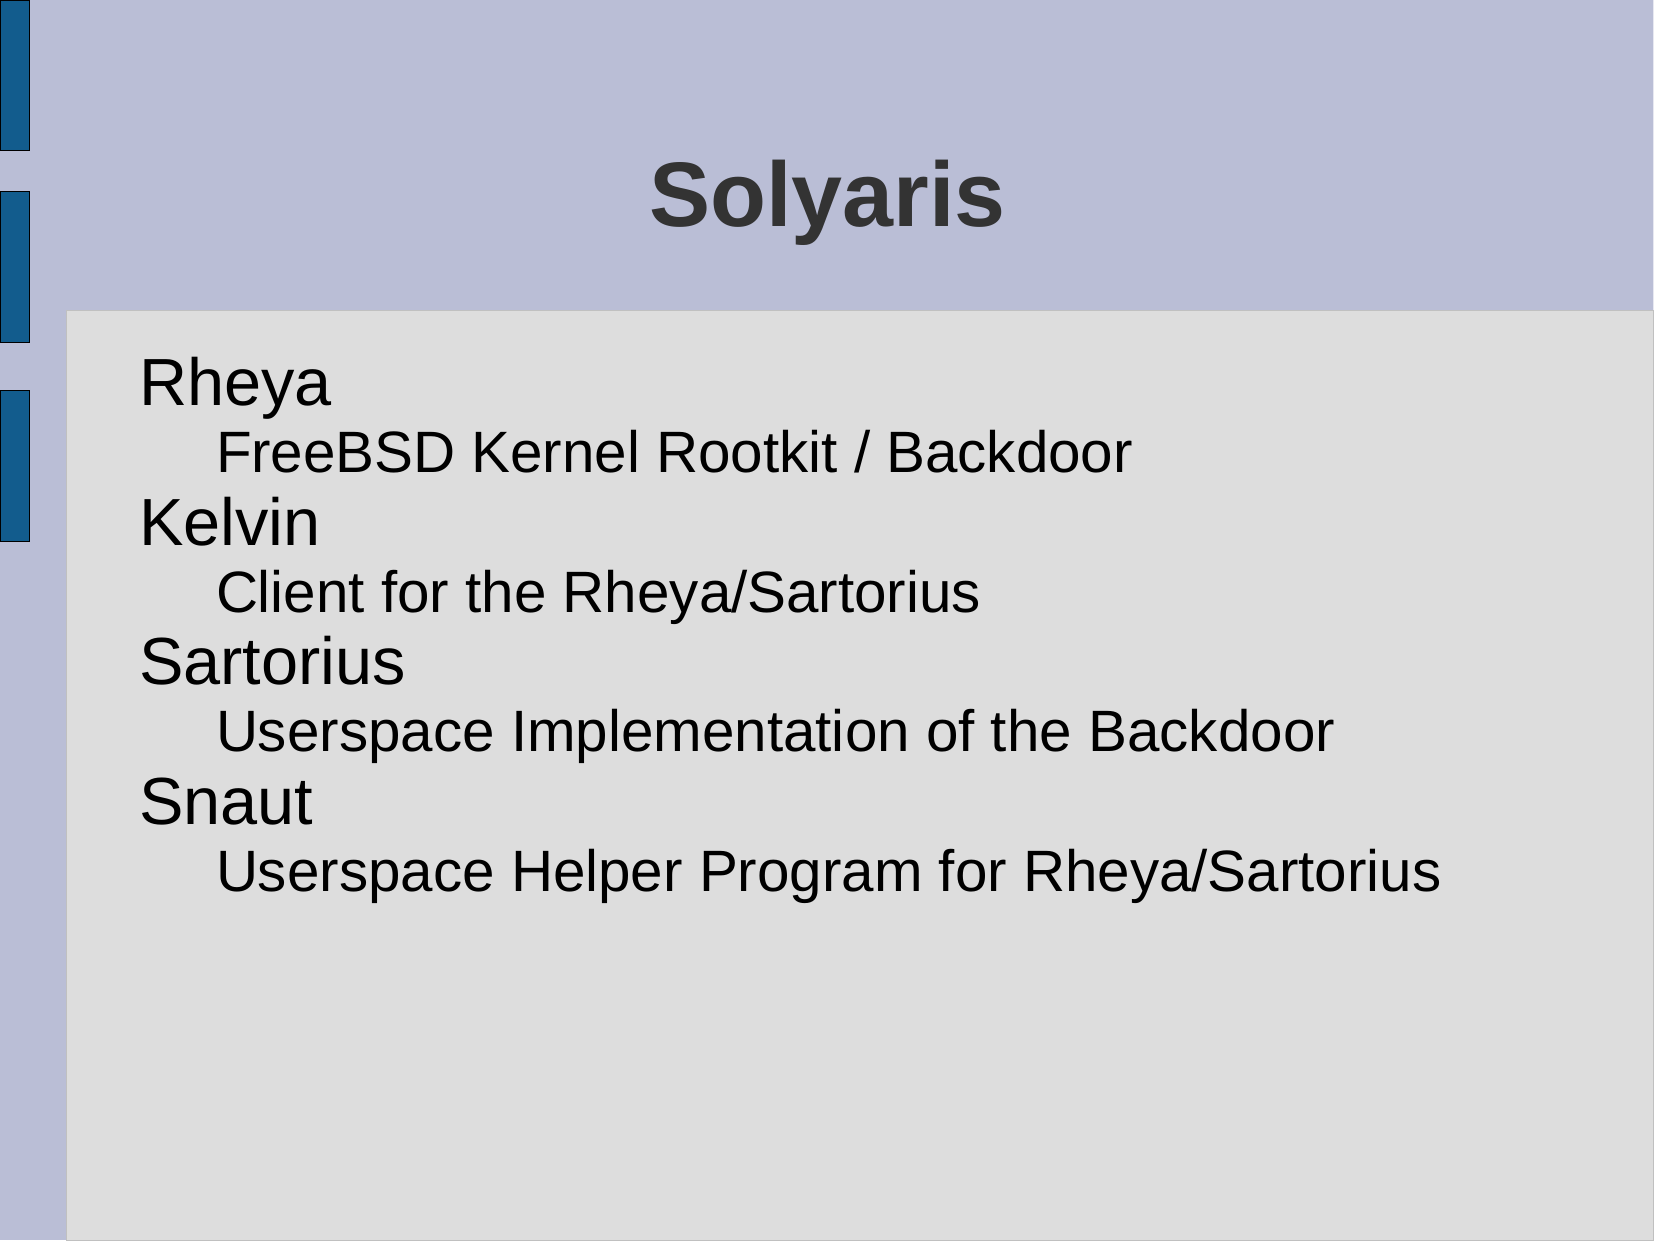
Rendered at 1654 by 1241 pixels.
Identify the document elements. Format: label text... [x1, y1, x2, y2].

list Rheya FreeBSD Kernel Rootkit / Backdoor Kelvin Client for the Rheya/Sartorius Sartorius Userspace Implementation of the Backdoor Snaut Userspace Helper Program for Rheya/Sartorius [121, 344, 1534, 1112]
title Solyaris [121, 98, 1534, 291]
